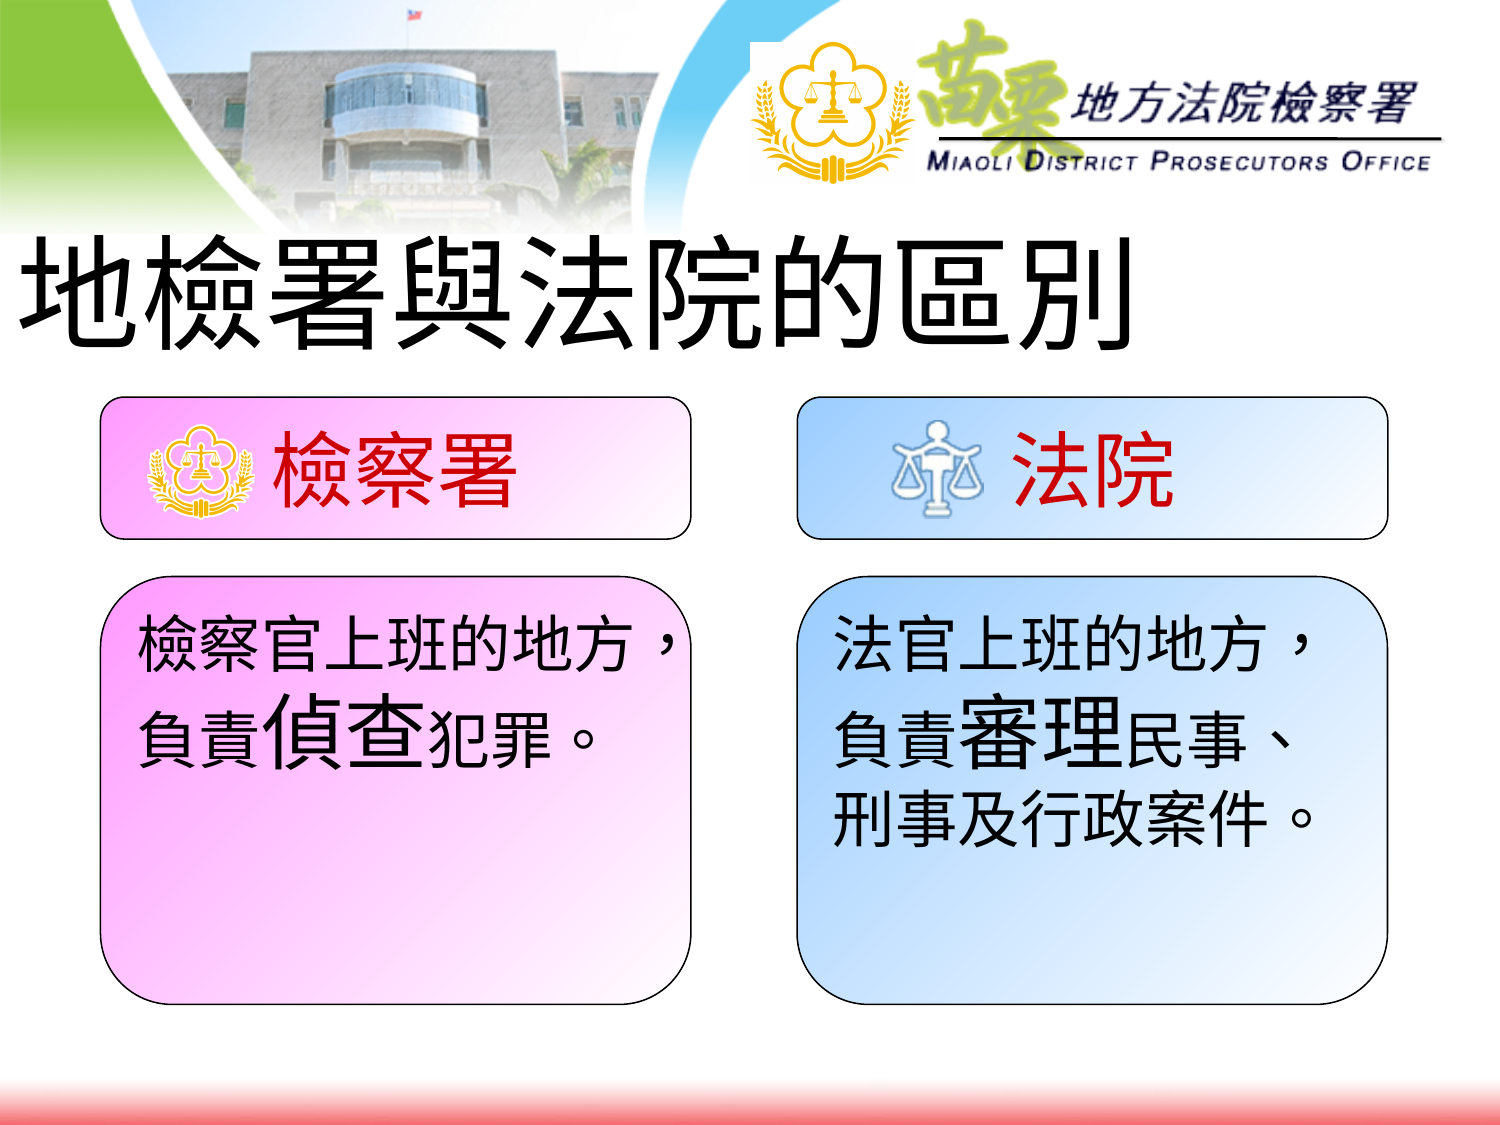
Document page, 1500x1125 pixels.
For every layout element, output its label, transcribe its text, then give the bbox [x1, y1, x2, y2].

picture [147, 421, 255, 523]
text_box 法官上班的地方，負責審理民事、刑事及行政案件。 [797, 576, 1388, 1005]
text_box 檢察官上班的地方，負責偵查犯罪。 [100, 576, 691, 1005]
text_box 檢察署 [100, 397, 691, 540]
picture [0, 1026, 1500, 1125]
text_box 法院 [797, 397, 1388, 540]
text_box 地檢署與法院的區別 [0, 208, 1156, 374]
picture [891, 420, 984, 519]
